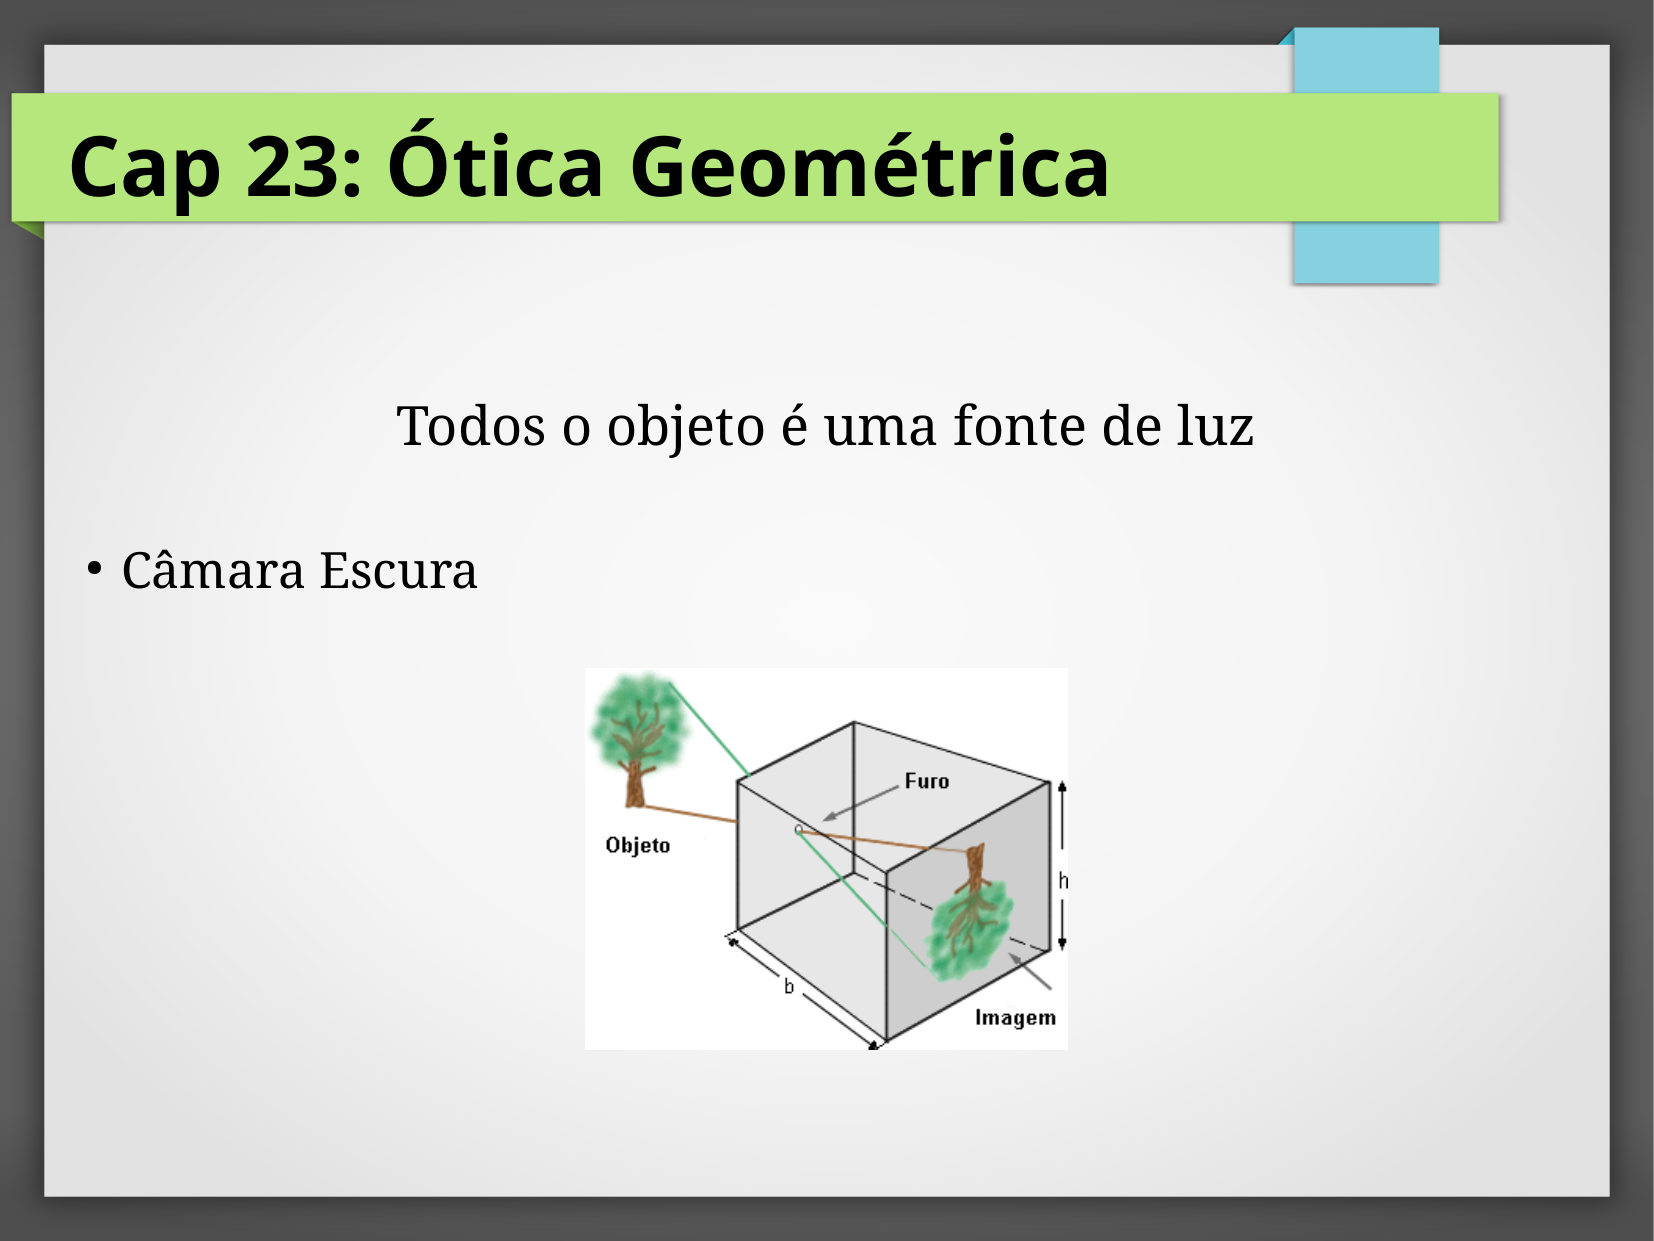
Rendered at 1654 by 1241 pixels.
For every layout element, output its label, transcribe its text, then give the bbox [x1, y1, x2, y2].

text_box Cap 23: Ótica Geométrica [53, 100, 1607, 1193]
picture [0, 0, 1654, 1241]
text_box Todos o objeto é uma fonte de luz Câmara Escura [70, 306, 1583, 956]
